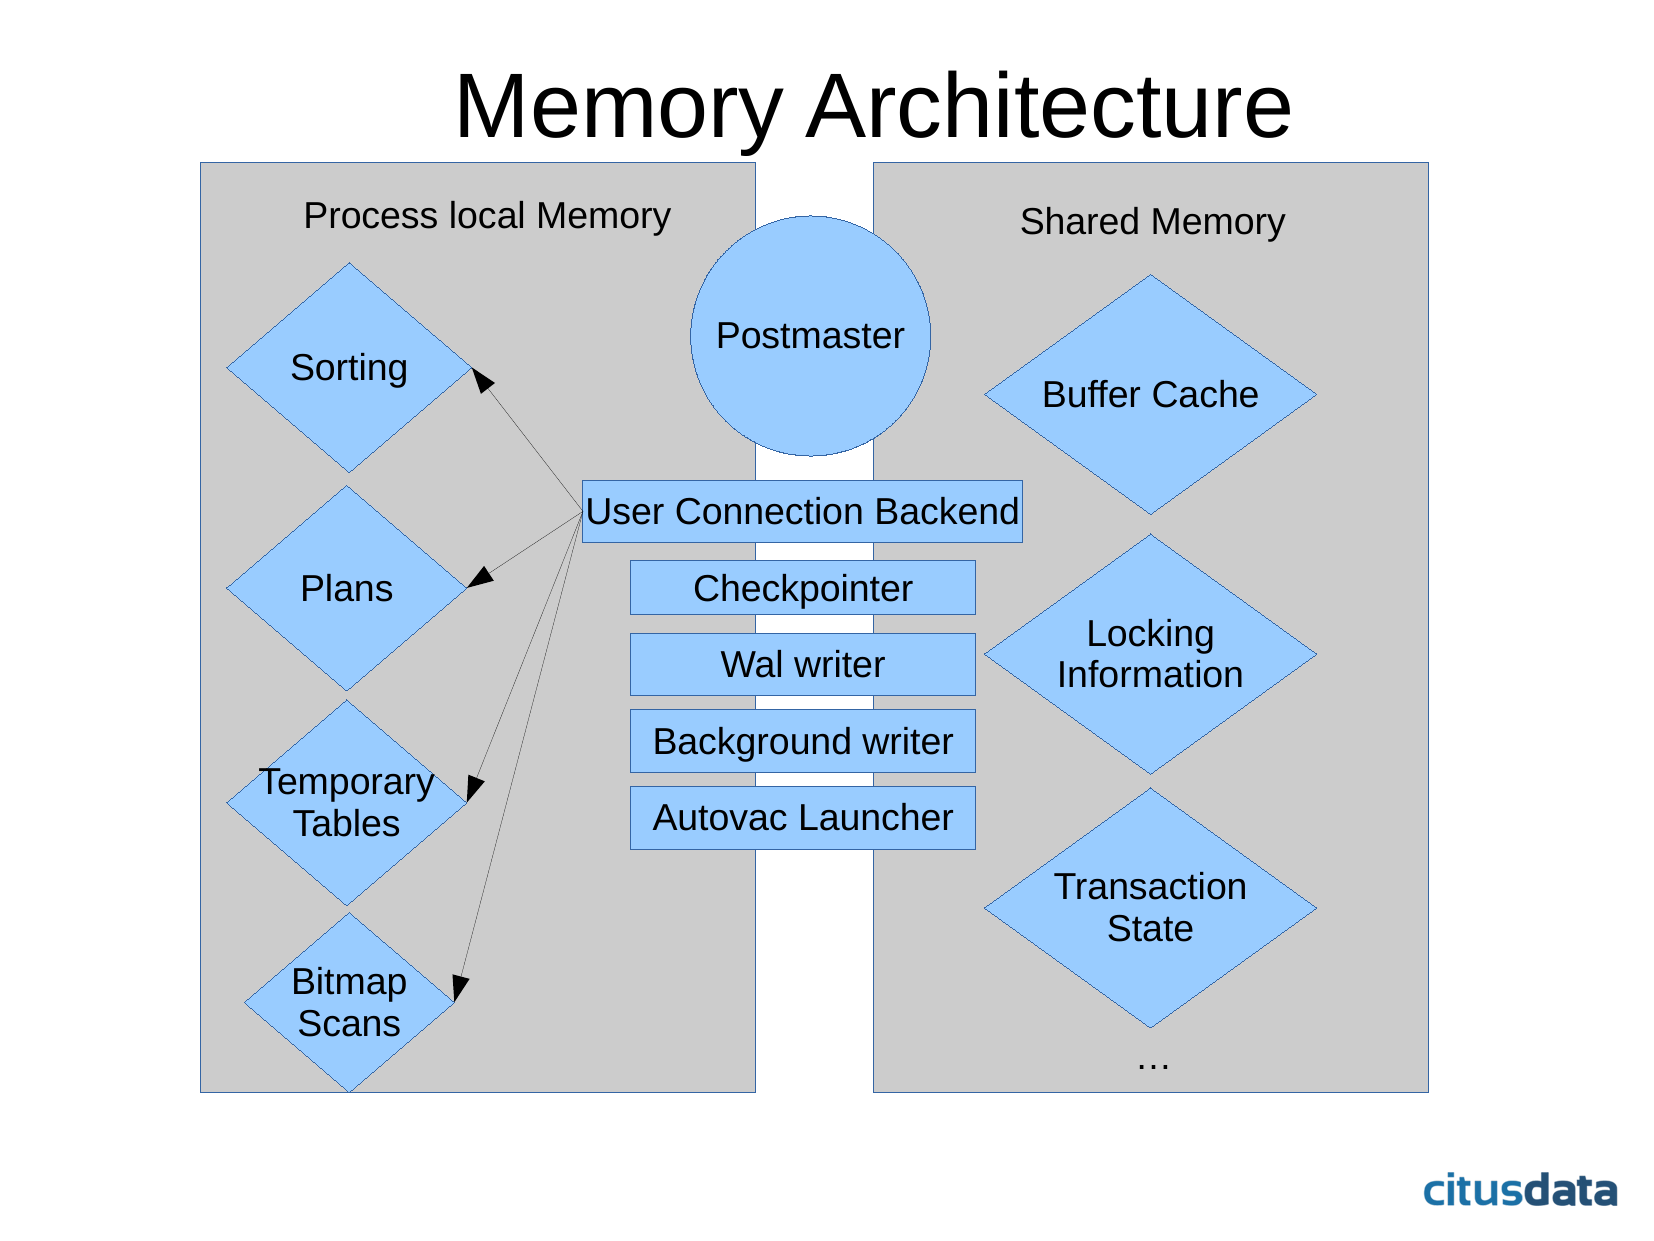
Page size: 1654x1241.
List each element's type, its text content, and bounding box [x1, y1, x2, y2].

text_box Postmaster [690, 215, 931, 457]
text_box [873, 210, 1429, 1093]
text_box Buffer Cache [984, 274, 1317, 515]
text_box Locking Information [984, 533, 1317, 775]
text_box User Connection Backend [582, 480, 1023, 543]
text_box Transaction State [984, 787, 1317, 1027]
text_box [200, 162, 756, 1093]
text_box Checkpointer [630, 560, 976, 615]
text_box Process local Memory [288, 187, 687, 245]
text_box [350, 520, 756, 1093]
text_box Temporary Tables [226, 699, 467, 906]
text_box Wal writer [630, 633, 976, 696]
text_box Plans [226, 485, 467, 691]
text_box Sorting [226, 262, 472, 473]
picture [1420, 1167, 1622, 1209]
text_box … [1120, 1027, 1186, 1085]
text_box Bitmap Scans [244, 912, 454, 1093]
text_box Shared Memory [1005, 192, 1336, 250]
text_box Background writer [630, 709, 976, 773]
text_box Autovac Launcher [630, 786, 976, 850]
title Memory Architecture [218, 2, 1531, 210]
